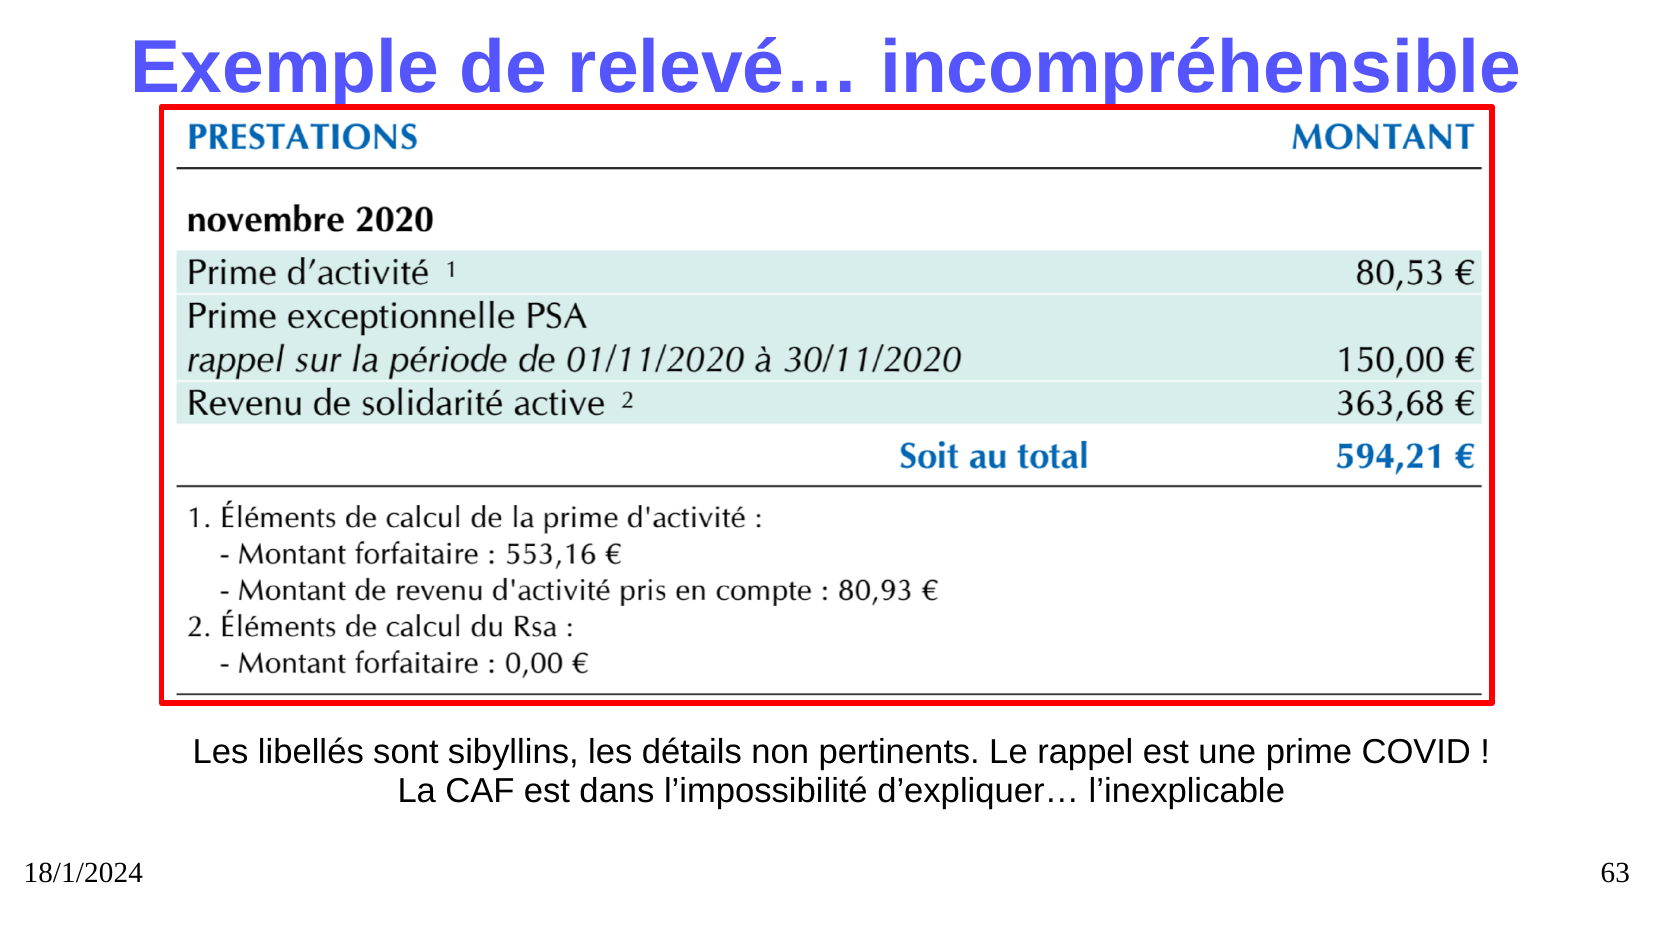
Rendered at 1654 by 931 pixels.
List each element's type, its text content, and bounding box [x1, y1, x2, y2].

list Les libellés sont sibyllins, les détails non pertinents. Le rappel est une prime COVID ! La CAF est dans l’impossibilité d’expliquer… l’inexplicable [177, 732, 1506, 811]
title Exemple de relevé… incompréhensible [82, 7, 1571, 126]
picture [164, 109, 1490, 701]
